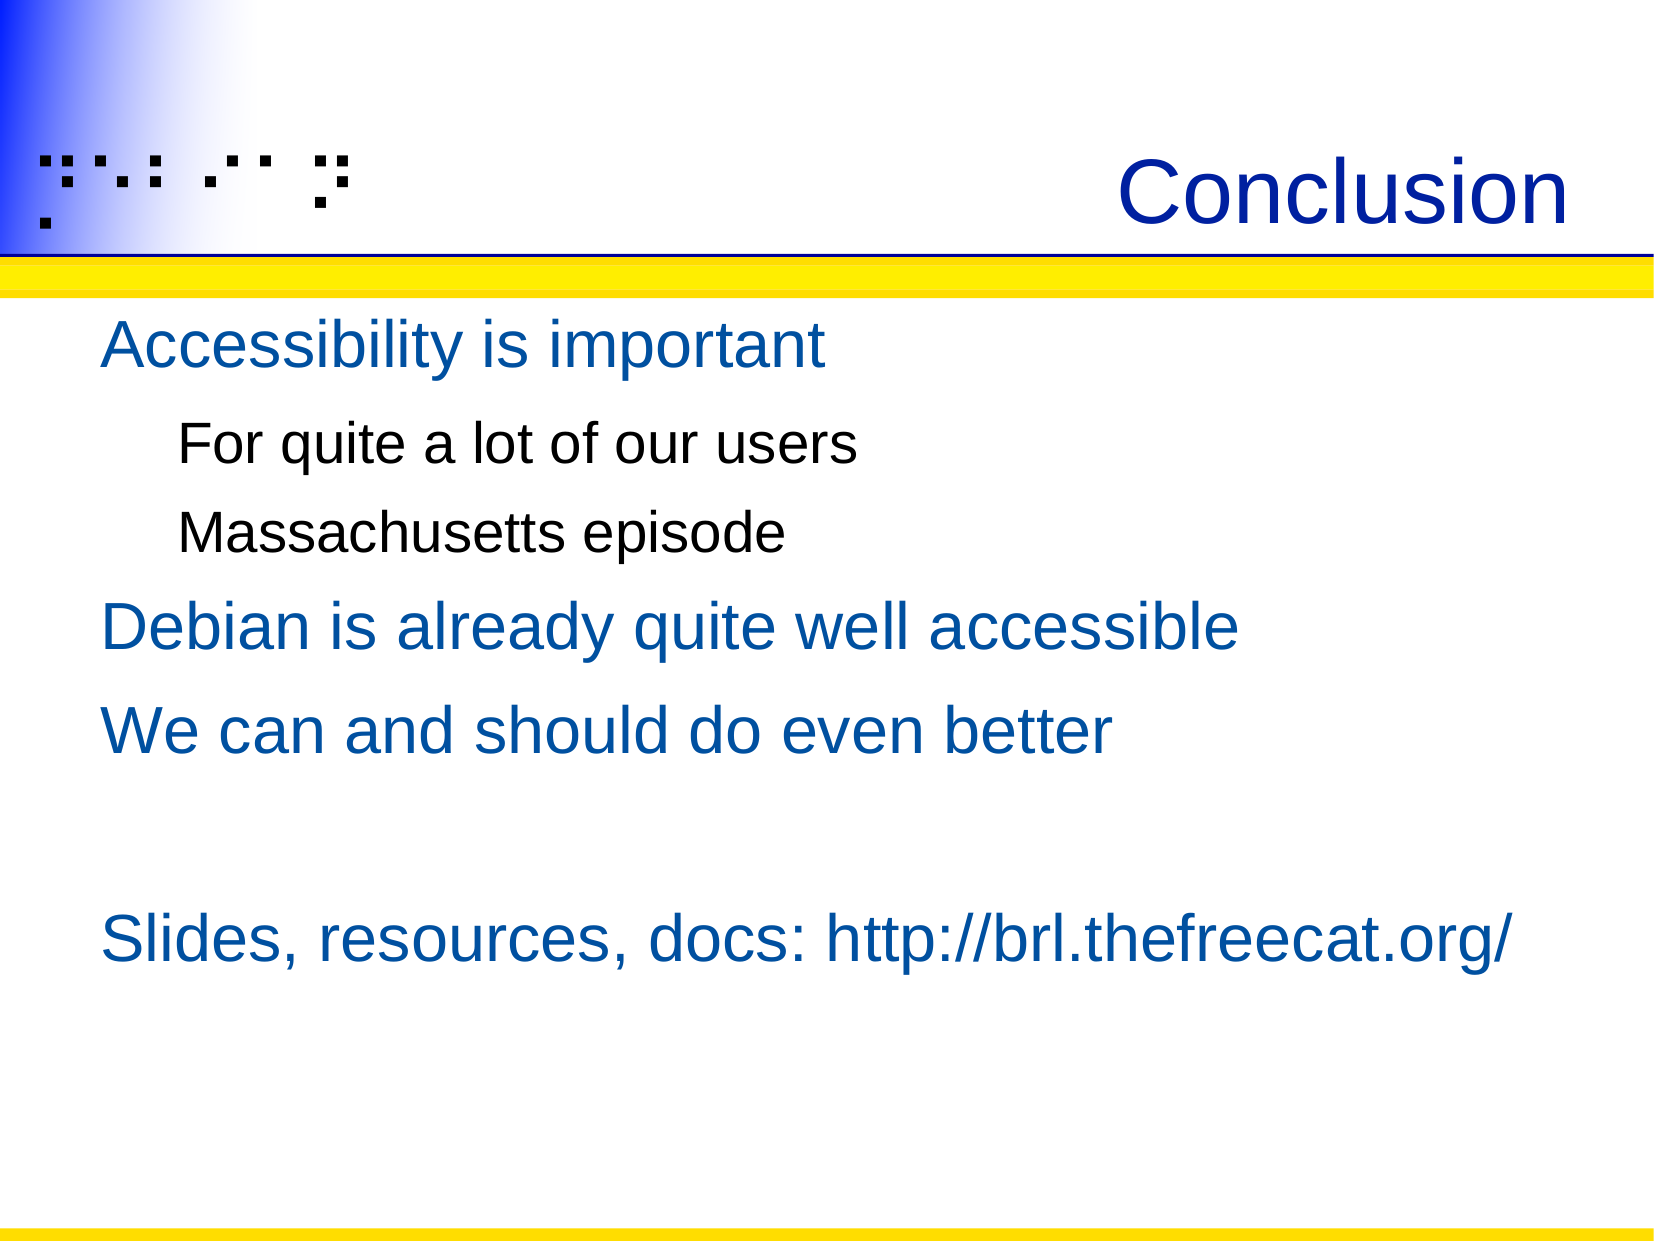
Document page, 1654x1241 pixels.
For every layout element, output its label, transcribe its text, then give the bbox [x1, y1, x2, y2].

list Accessibility is important For quite a lot of our users Massachusetts episode Debian is already quite well accessible We can and should do even better Slides, resources, docs: http://brl.thefreecat.org/ [82, 307, 1571, 1111]
title Conclusion [372, 134, 1571, 250]
